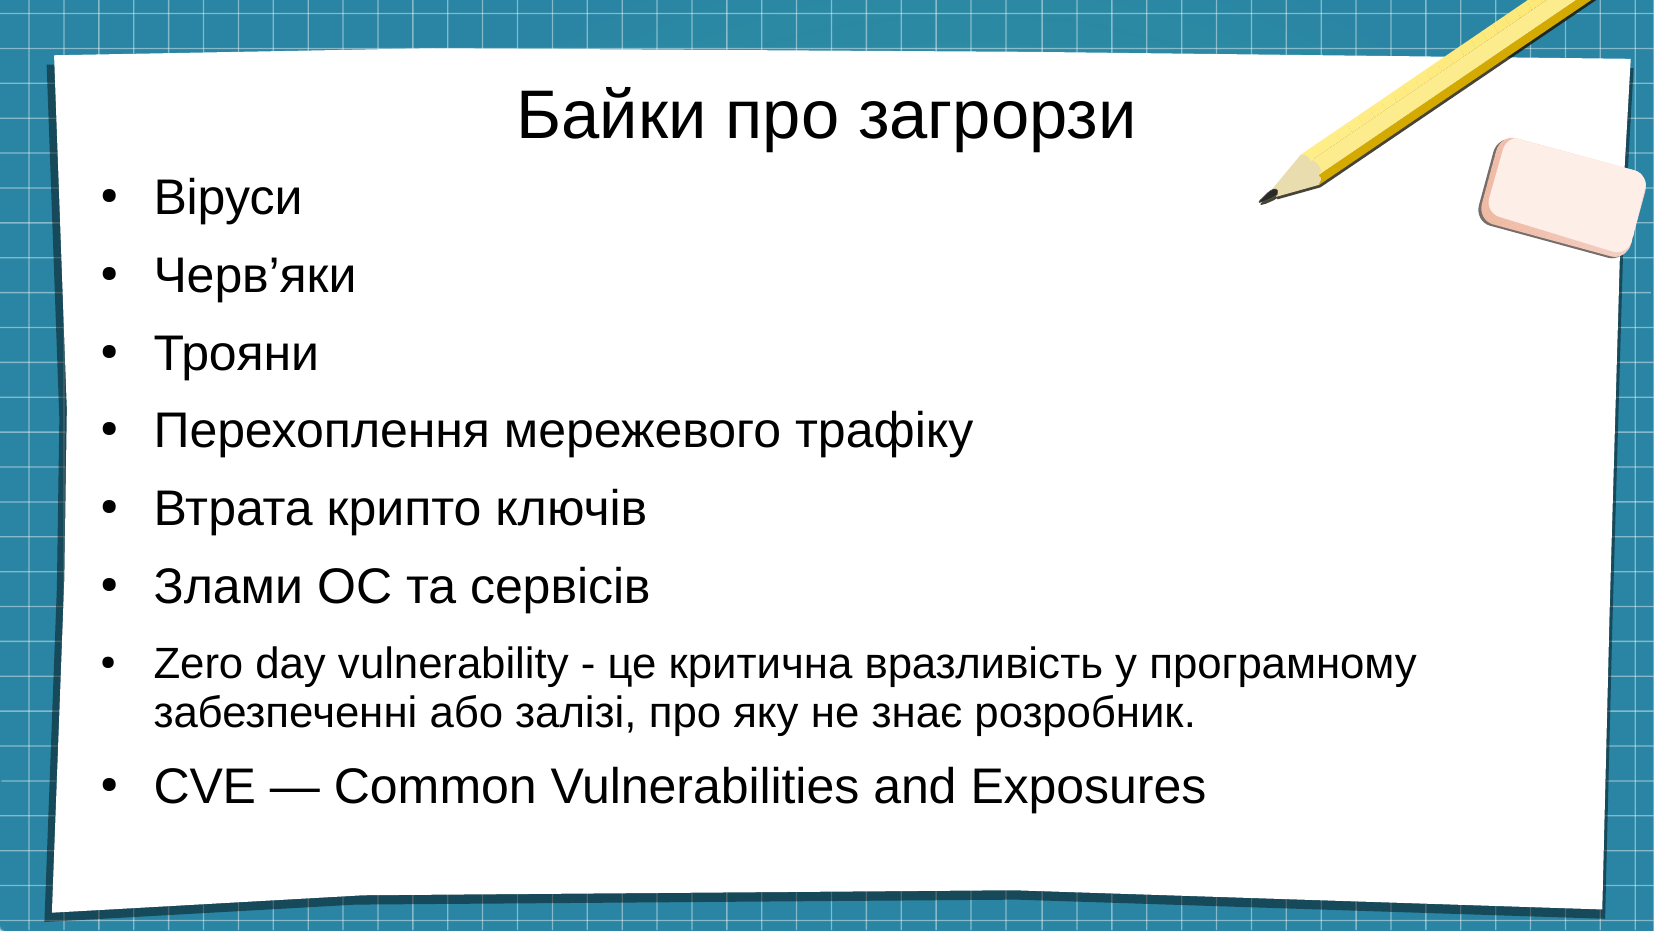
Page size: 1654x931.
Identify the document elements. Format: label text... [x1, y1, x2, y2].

title Байки про загрорзи [82, 37, 1571, 169]
list Віруси Черв’яки Трояни Перехоплення мережевого трафіку Втрата крипто ключів Злами ОС та сервісів Zero day vulnerability - це критична вразливість у програмному забезпеченні або залізі, про яку не знає розробник. CVE — Common Vulnerabilities and Exposures [82, 169, 1571, 857]
